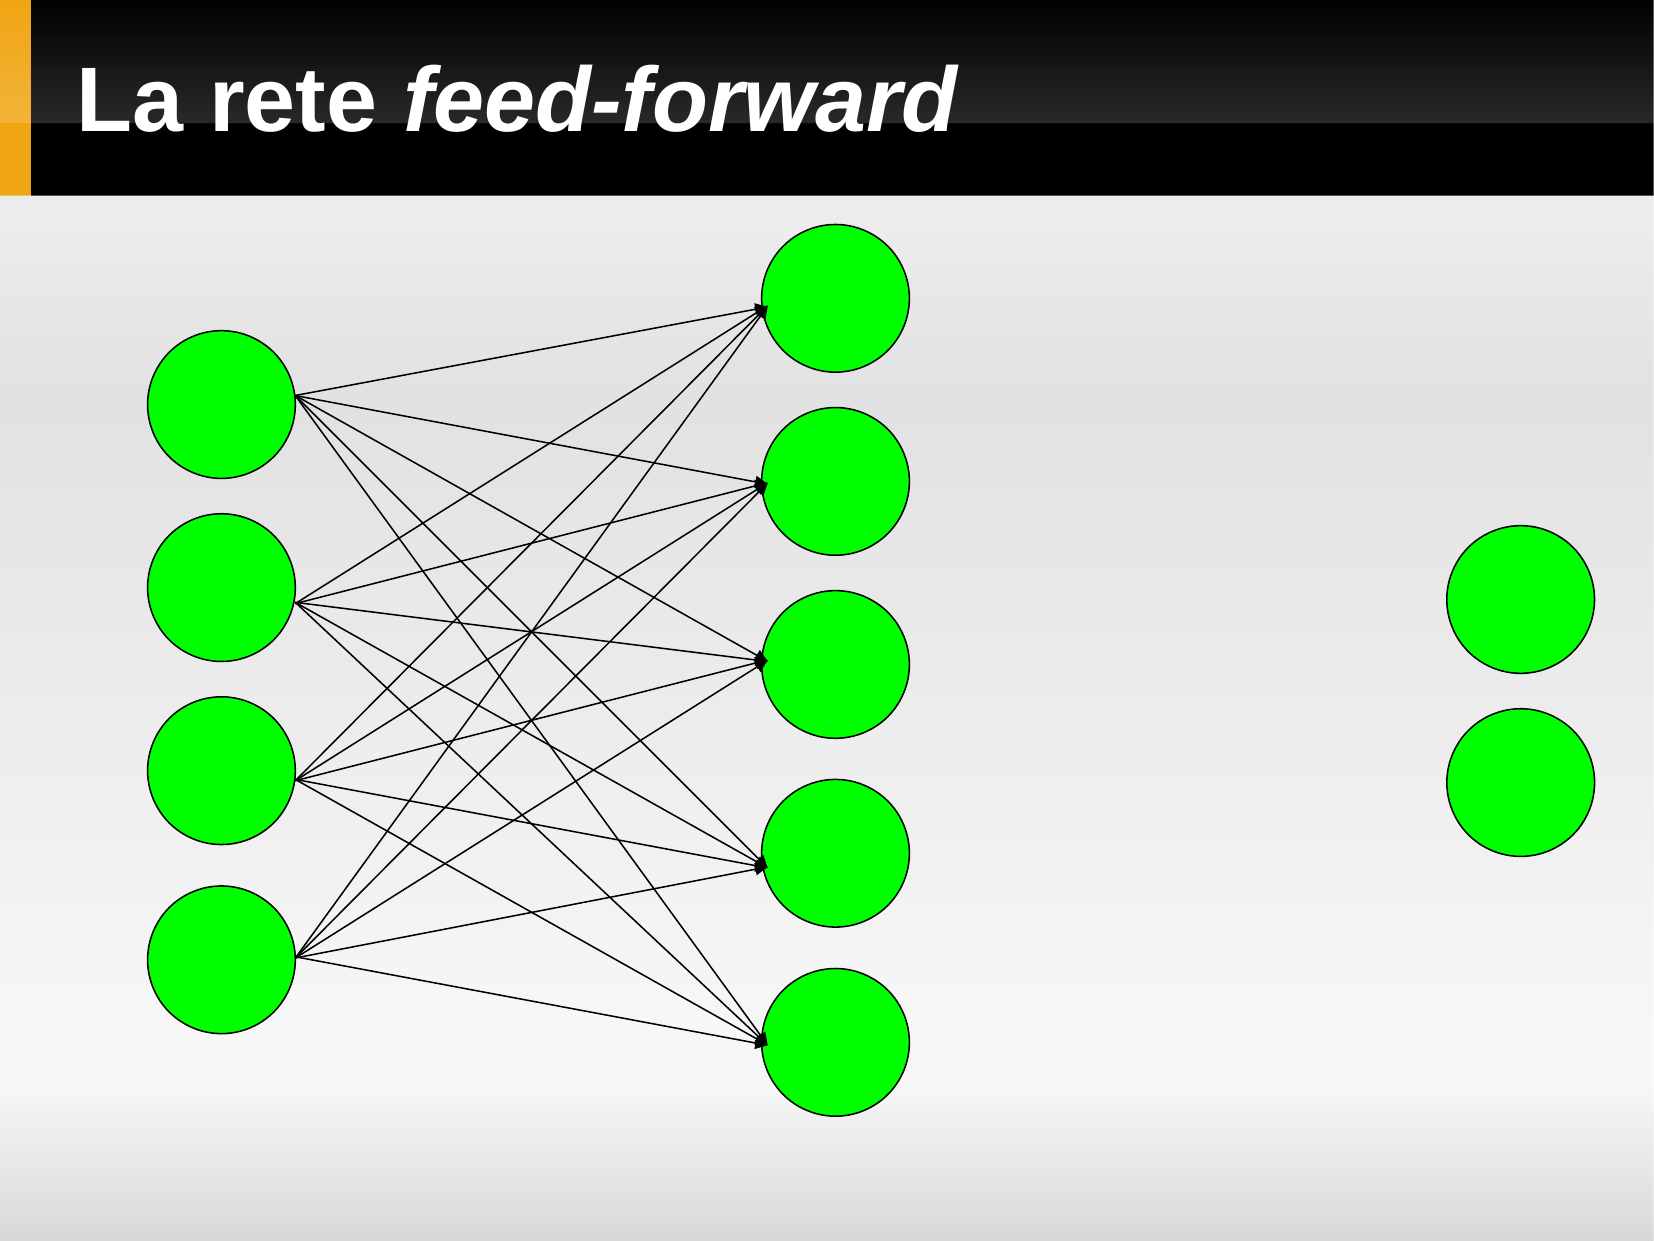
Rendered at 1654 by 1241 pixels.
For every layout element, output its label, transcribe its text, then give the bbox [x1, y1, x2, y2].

picture [0, 0, 1654, 1241]
text_box [147, 696, 296, 845]
text_box [147, 330, 296, 479]
text_box [761, 224, 910, 373]
title La rete feed-forward [76, 7, 1565, 200]
text_box [762, 590, 910, 739]
text_box [761, 407, 910, 556]
text_box [761, 968, 910, 1117]
text_box [761, 779, 910, 928]
text_box [1446, 525, 1595, 674]
text_box [1446, 708, 1595, 857]
text_box [147, 513, 296, 662]
text_box [147, 885, 296, 1034]
